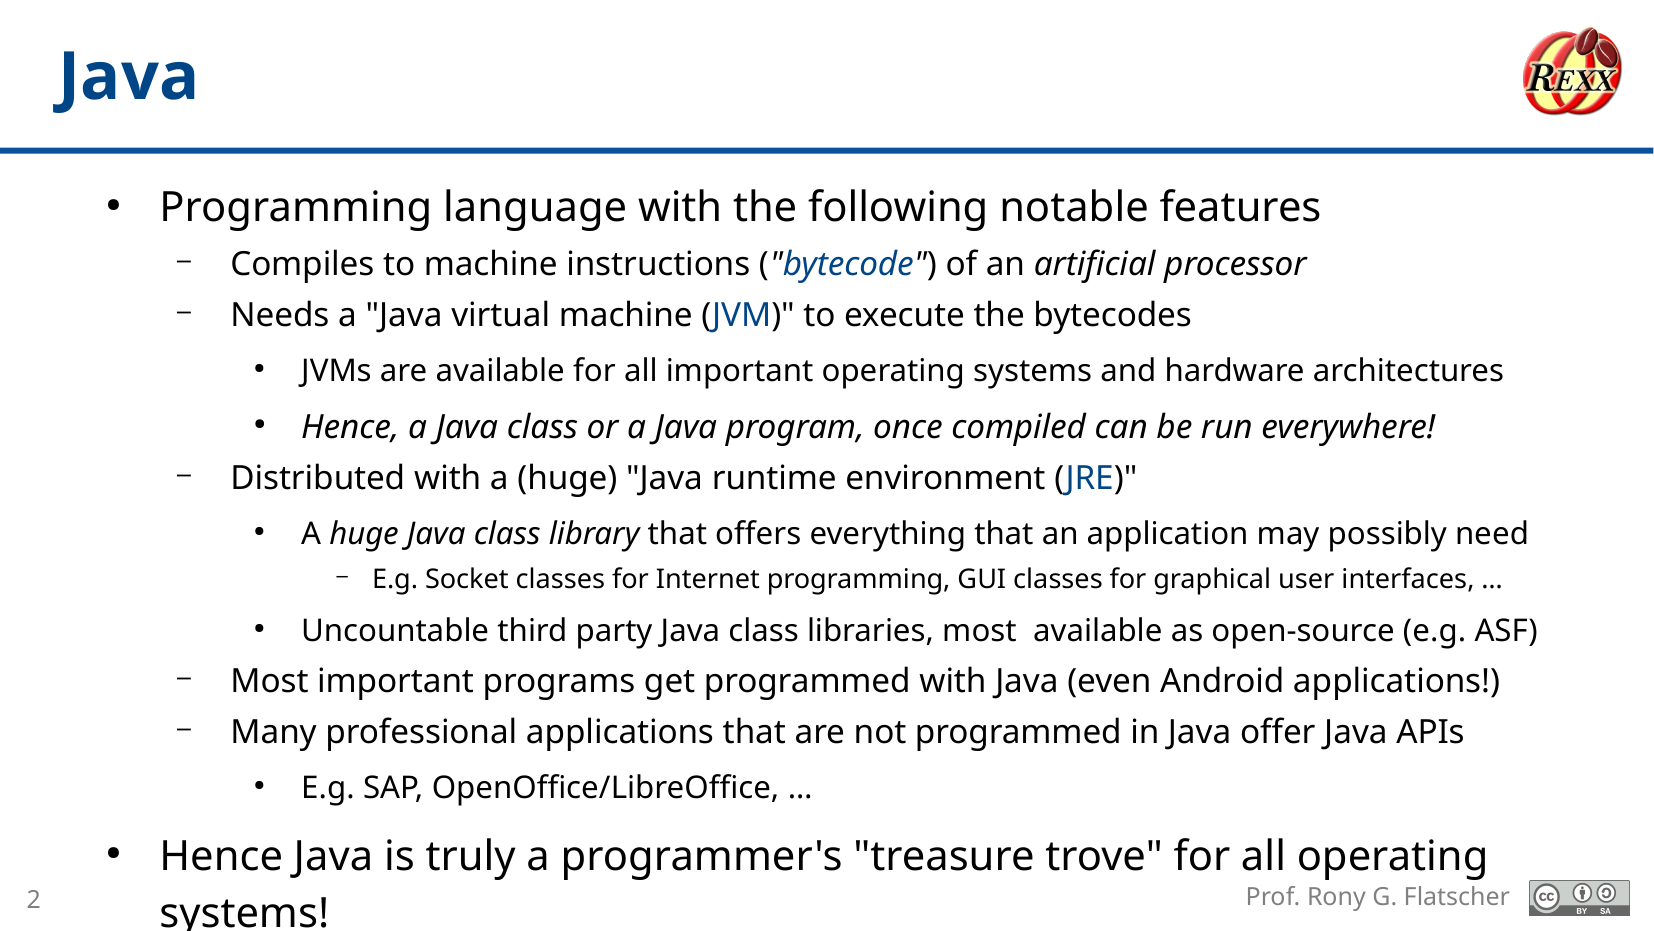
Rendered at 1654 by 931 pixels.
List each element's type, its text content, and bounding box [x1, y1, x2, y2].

list Programming language with the following notable features Compiles to machine instructions ("bytecode") of an artificial processor Needs a "Java virtual machine (JVM)" to execute the bytecodes JVMs are available for all important operating systems and hardware architectures Hence, a Java class or a Java program, once compiled can be run everywhere! Distributed with a (huge) "Java runtime environment (JRE)" A huge Java class library that offers everything that an application may possibly need E.g. Socket classes for Internet programming, GUI classes for graphical user interfaces, … Uncountable third party Java class libraries, most available as open-source (e.g. ASF) Most important programs get programmed with Java (even Android applications!) Many professional applications that are not programmed in Java offer Java APIs E.g. SAP, OpenOffice/LibreOffice, … Hence Java is truly a programmer's "treasure trove" for all operating systems! [88, 177, 1615, 857]
title Java [0, 0, 1625, 148]
